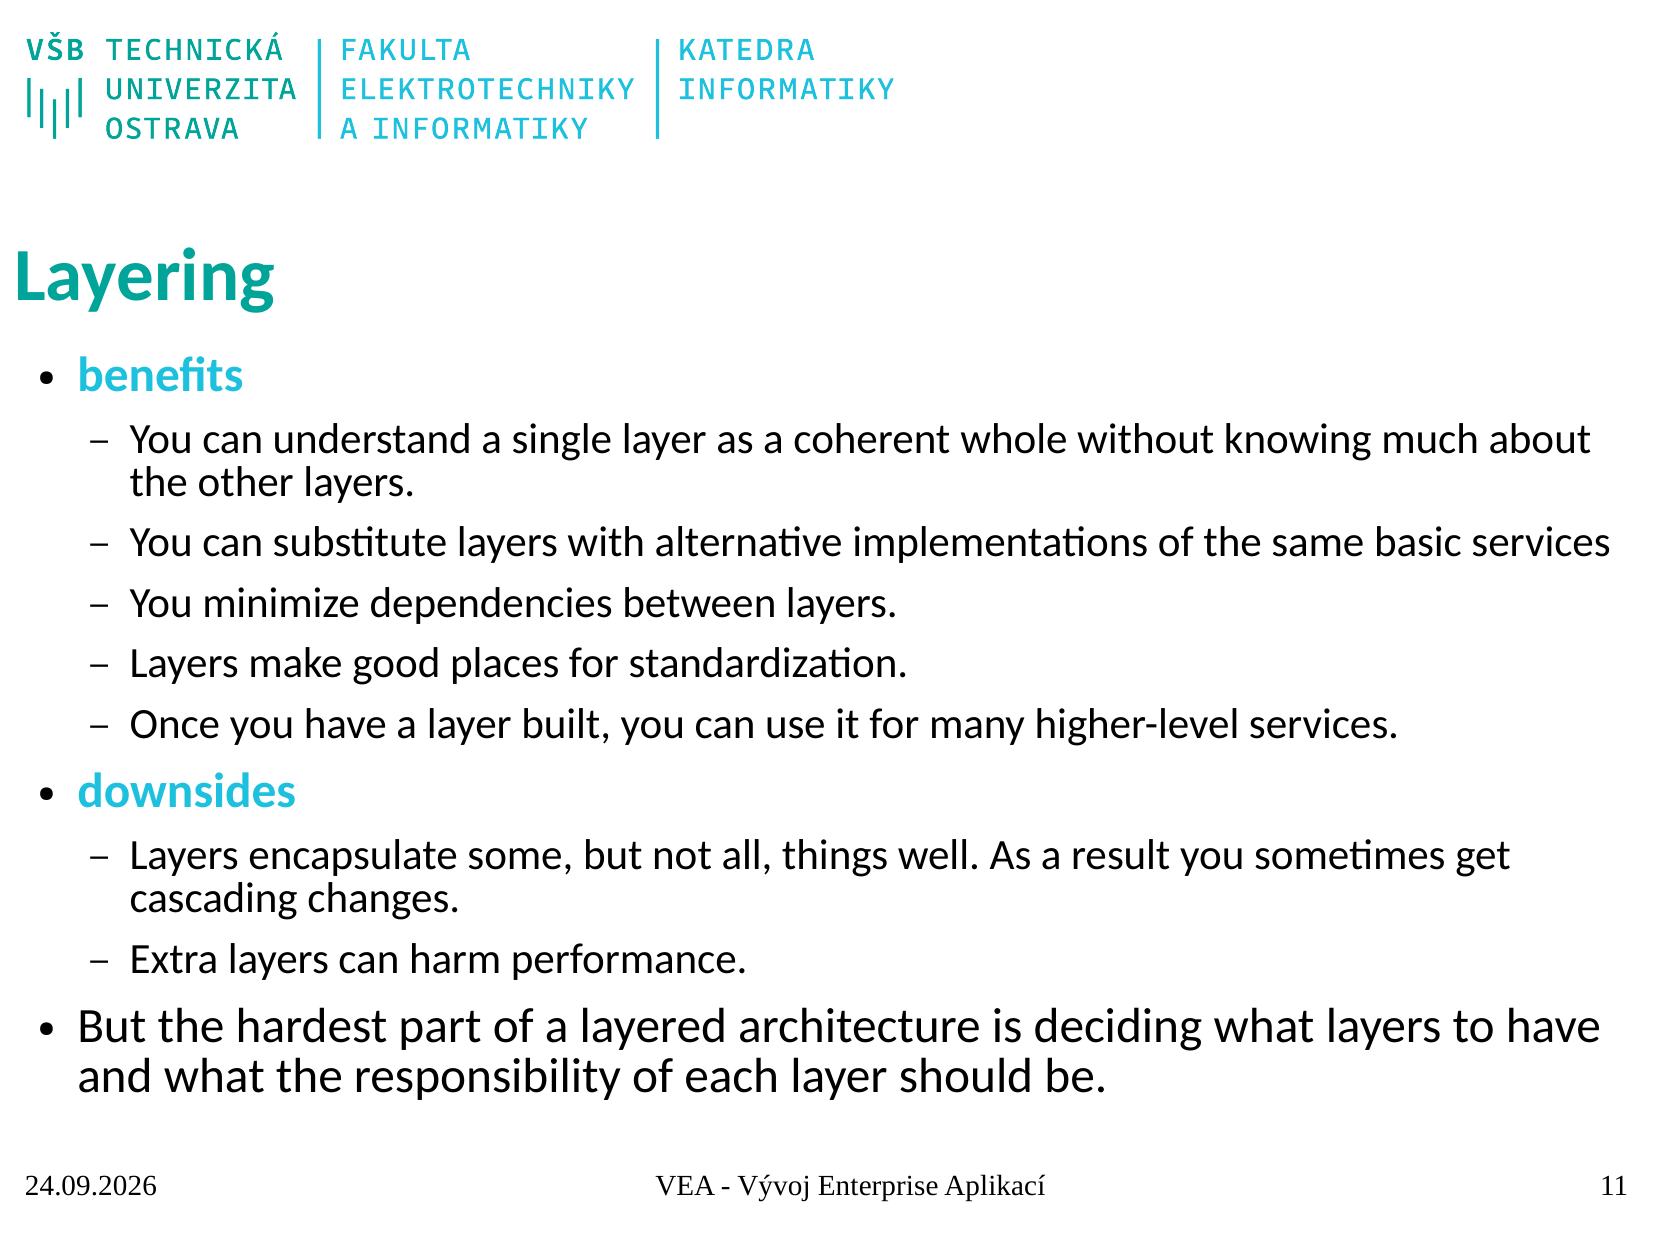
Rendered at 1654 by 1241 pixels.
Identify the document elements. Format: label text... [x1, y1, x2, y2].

list benefits You can understand a single layer as a coherent whole without knowing much about the other layers. You can substitute layers with alternative implementations of the same basic services You minimize dependencies between layers. Layers make good places for standardization. Once you have a layer built, you can use it for many higher-level services. downsides Layers encapsulate some, but not all, things well. As a result you sometimes get cascading changes. Extra layers can harm performance. But the hardest part of a layered architecture is deciding what layers to have and what the responsibility of each layer should be. [24, 354, 1629, 1146]
picture [26, 31, 894, 139]
title Layering [14, 165, 1619, 319]
